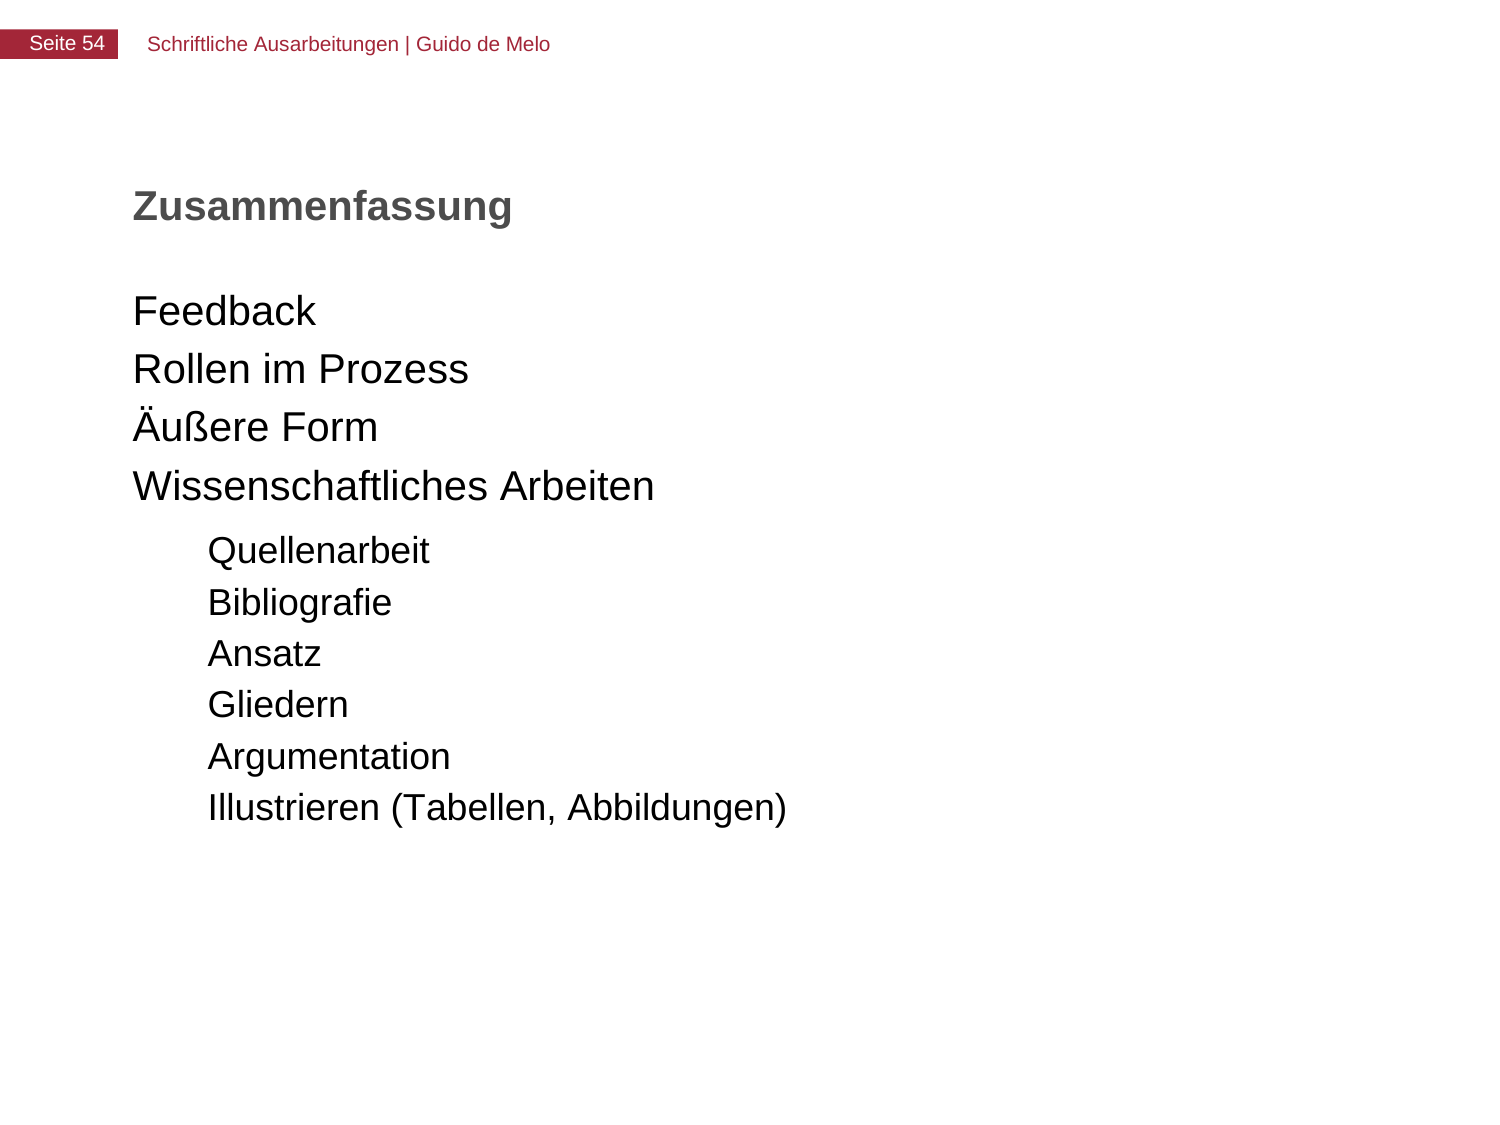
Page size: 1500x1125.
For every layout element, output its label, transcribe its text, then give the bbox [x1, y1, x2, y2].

list Feedback Rollen im Prozess Äußere Form Wissenschaftliches Arbeiten Quellenarbeit Bibliografie Ansatz Gliedern Argumentation Illustrieren (Tabellen, Abbildungen) [132, 287, 1371, 873]
title Zusammenfassung [132, 149, 1413, 258]
